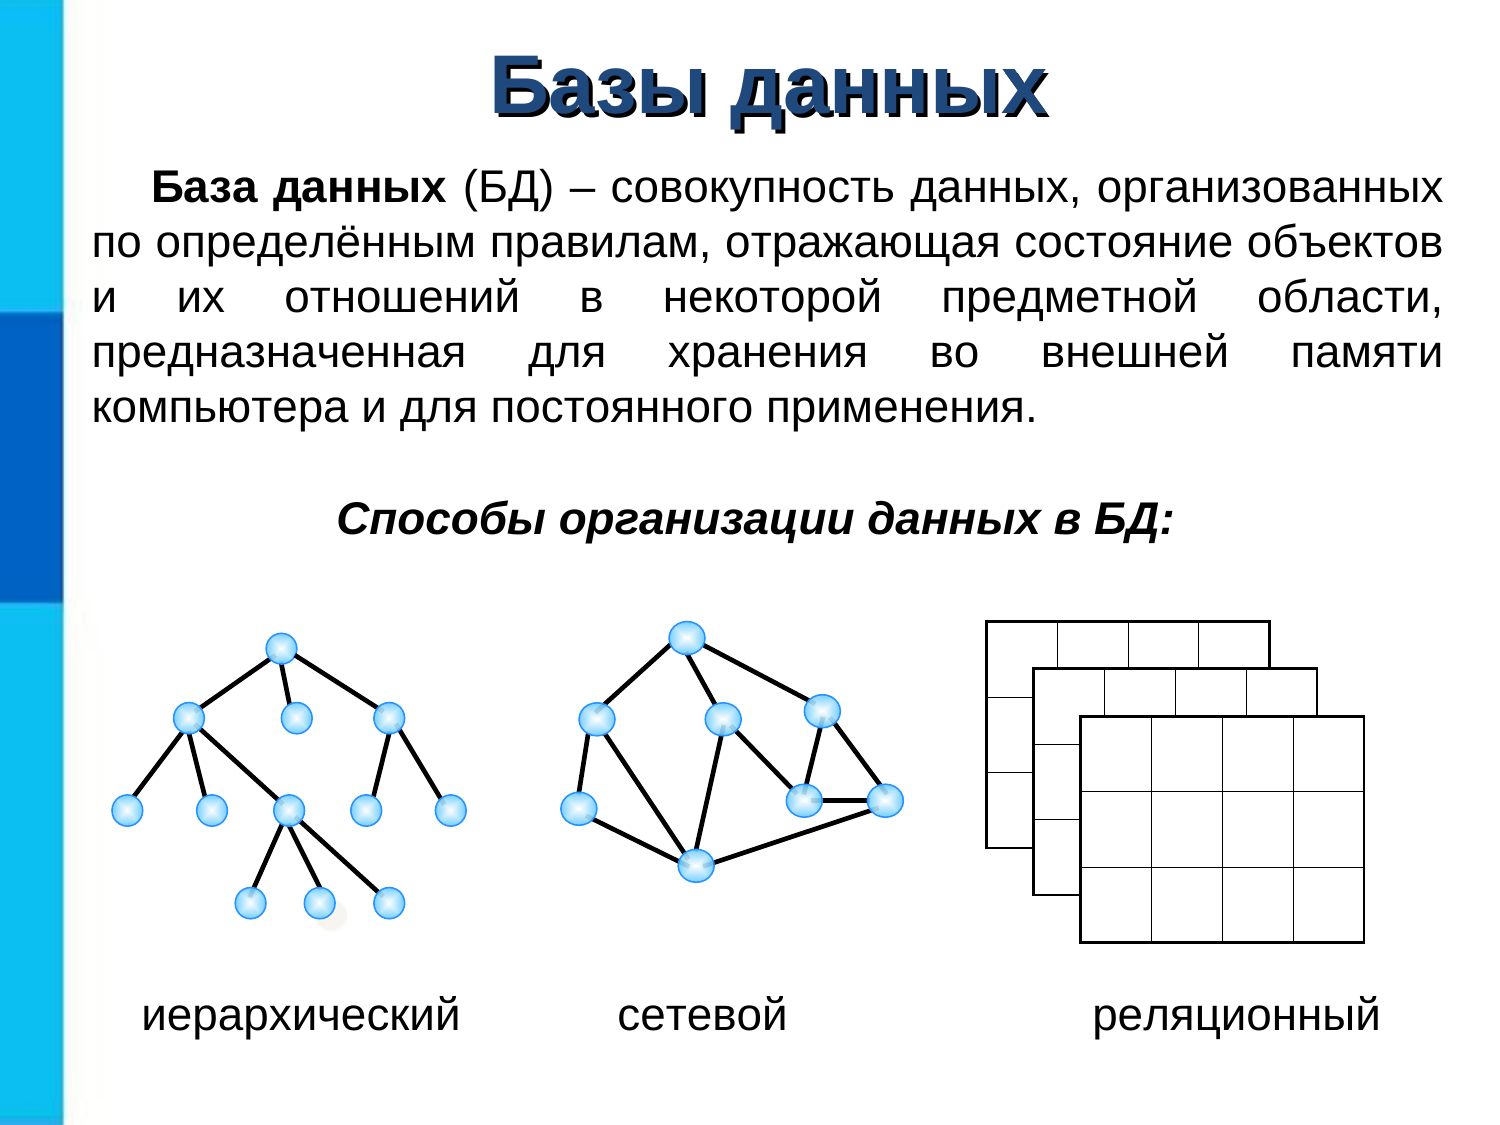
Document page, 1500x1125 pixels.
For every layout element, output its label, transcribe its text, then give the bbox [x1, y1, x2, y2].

table_header [988, 623, 1057, 697]
table_header [1129, 623, 1198, 667]
table_cell [1035, 745, 1079, 819]
text_box [804, 694, 841, 728]
text_box [786, 784, 823, 818]
text_box [266, 633, 297, 665]
table_cell [1152, 792, 1222, 867]
text_box [435, 794, 467, 827]
text_box [867, 784, 904, 818]
text_box [273, 794, 305, 827]
table_cell [1035, 820, 1079, 894]
text_box реляционный [1027, 987, 1459, 1048]
text_box [560, 792, 597, 826]
table_header [1152, 718, 1222, 791]
table_header [1223, 718, 1293, 791]
text_box [579, 702, 616, 736]
table_header [1082, 718, 1151, 791]
table_header [1176, 670, 1246, 715]
text_box [196, 794, 228, 827]
text_box [373, 887, 405, 919]
text_box [304, 887, 336, 919]
table_header [1247, 670, 1316, 715]
table_header [1294, 718, 1363, 791]
table_cell [988, 698, 1032, 772]
table_header [1105, 670, 1175, 715]
table_cell [988, 773, 1032, 847]
table_cell [1152, 868, 1222, 941]
picture [0, 0, 1500, 1125]
text_box Базы данных [112, 30, 1425, 149]
text_box [173, 702, 205, 734]
text_box База данных (БД) – совокупность данных, организованных по определённым правилам, отражающая состояние объектов и их отношений в некоторой предметной области, предназначенная для хранения во внешней памяти компьютера и для постоянного применения. [76, 148, 1459, 440]
table_cell [1082, 792, 1151, 867]
text_box [678, 849, 715, 883]
text_box [669, 621, 706, 655]
text_box [350, 794, 382, 827]
text_box иерархический [64, 987, 490, 1048]
table_cell [1294, 868, 1363, 941]
text_box [111, 794, 143, 827]
table_header [1058, 623, 1128, 667]
text_box [705, 702, 742, 736]
table_cell [1223, 792, 1293, 867]
text_box сетевой [490, 987, 916, 1048]
table_header [1199, 623, 1268, 667]
text_box Способы организации данных в БД: [64, 491, 1447, 552]
text_box [235, 887, 266, 919]
text_box [281, 702, 313, 734]
table_cell [1223, 868, 1293, 941]
table_cell [1294, 792, 1363, 867]
table_header [1035, 670, 1104, 744]
table_cell [1082, 868, 1151, 941]
text_box [373, 702, 405, 734]
